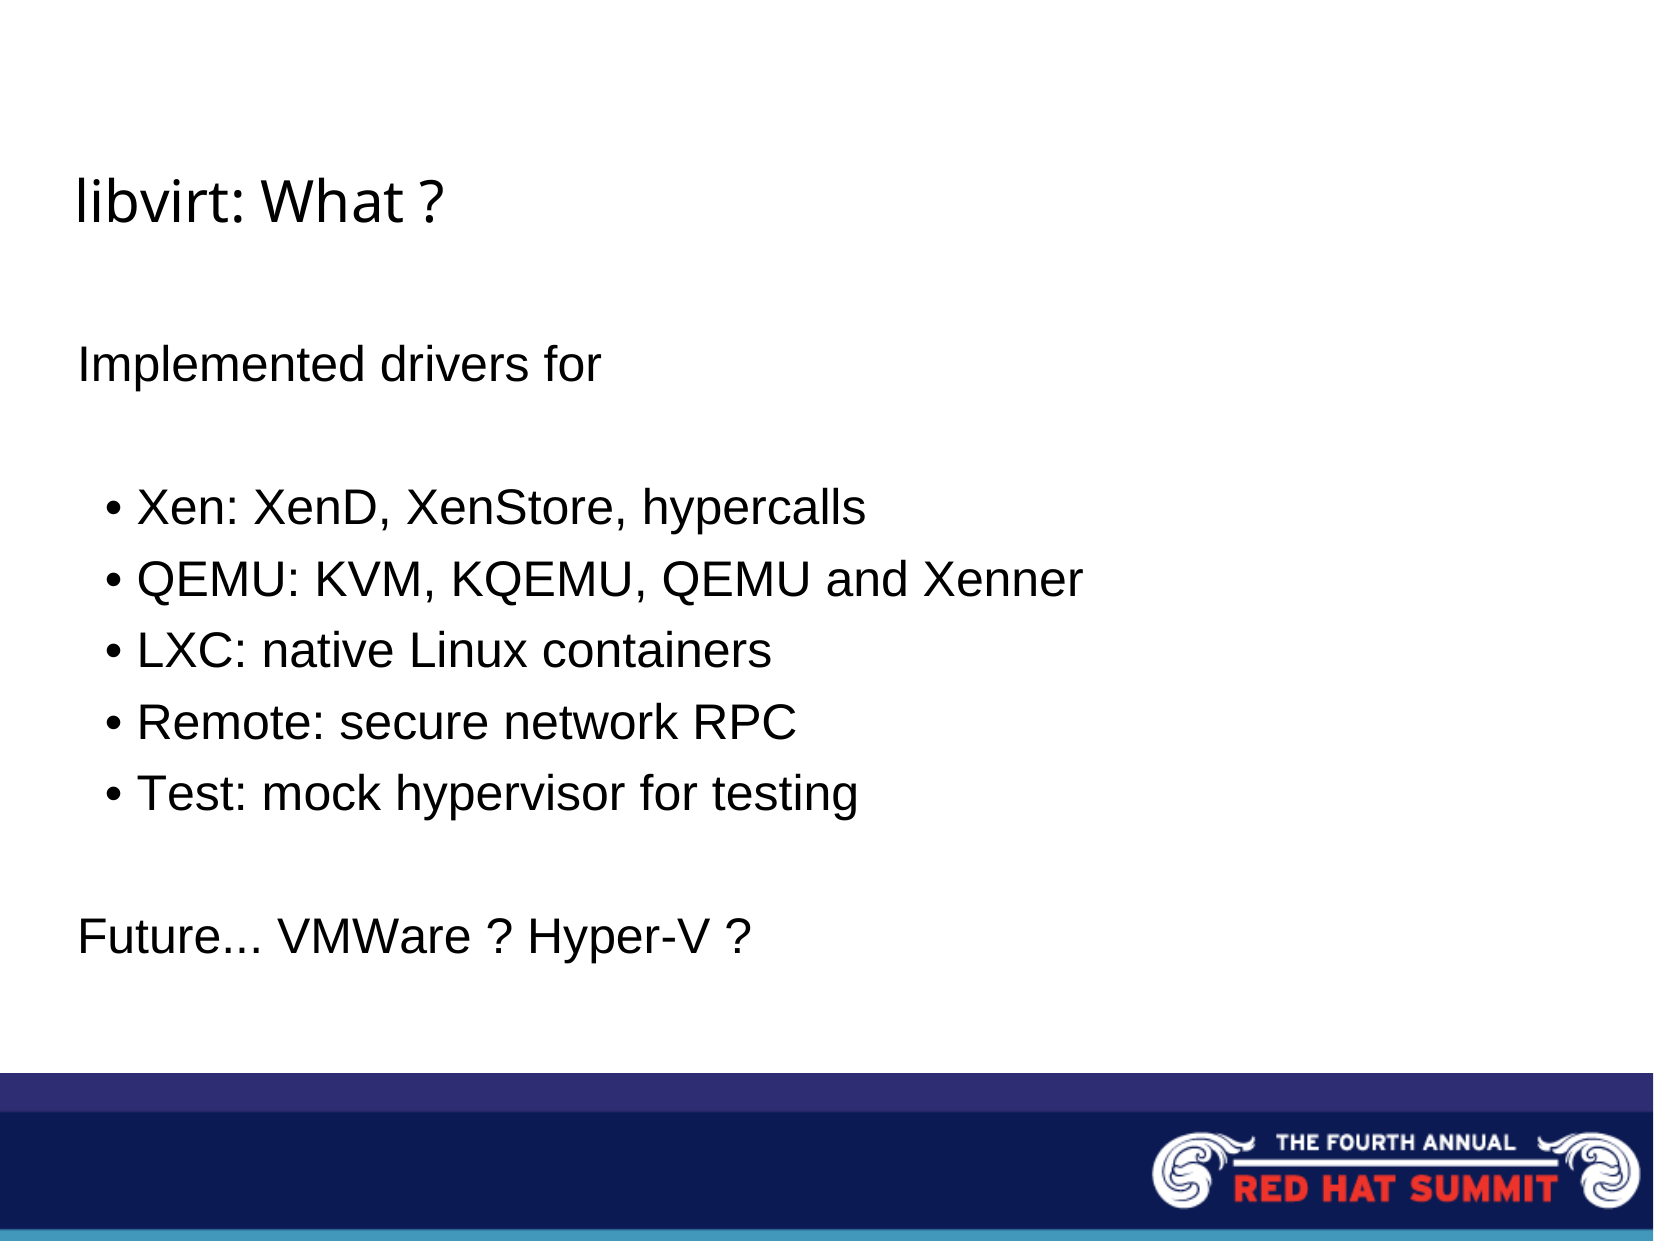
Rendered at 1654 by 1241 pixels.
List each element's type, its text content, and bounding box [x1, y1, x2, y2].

list Implemented drivers for • Xen: XenD, XenStore, hypercalls • QEMU: KVM, KQEMU, QEMU and Xenner • LXC: native Linux containers • Remote: secure network RPC • Test: mock hypervisor for testing Future... VMWare ? Hyper-V ? [77, 264, 1500, 1174]
picture [0, 1073, 1654, 1241]
title libvirt: What ? [74, 140, 1506, 259]
